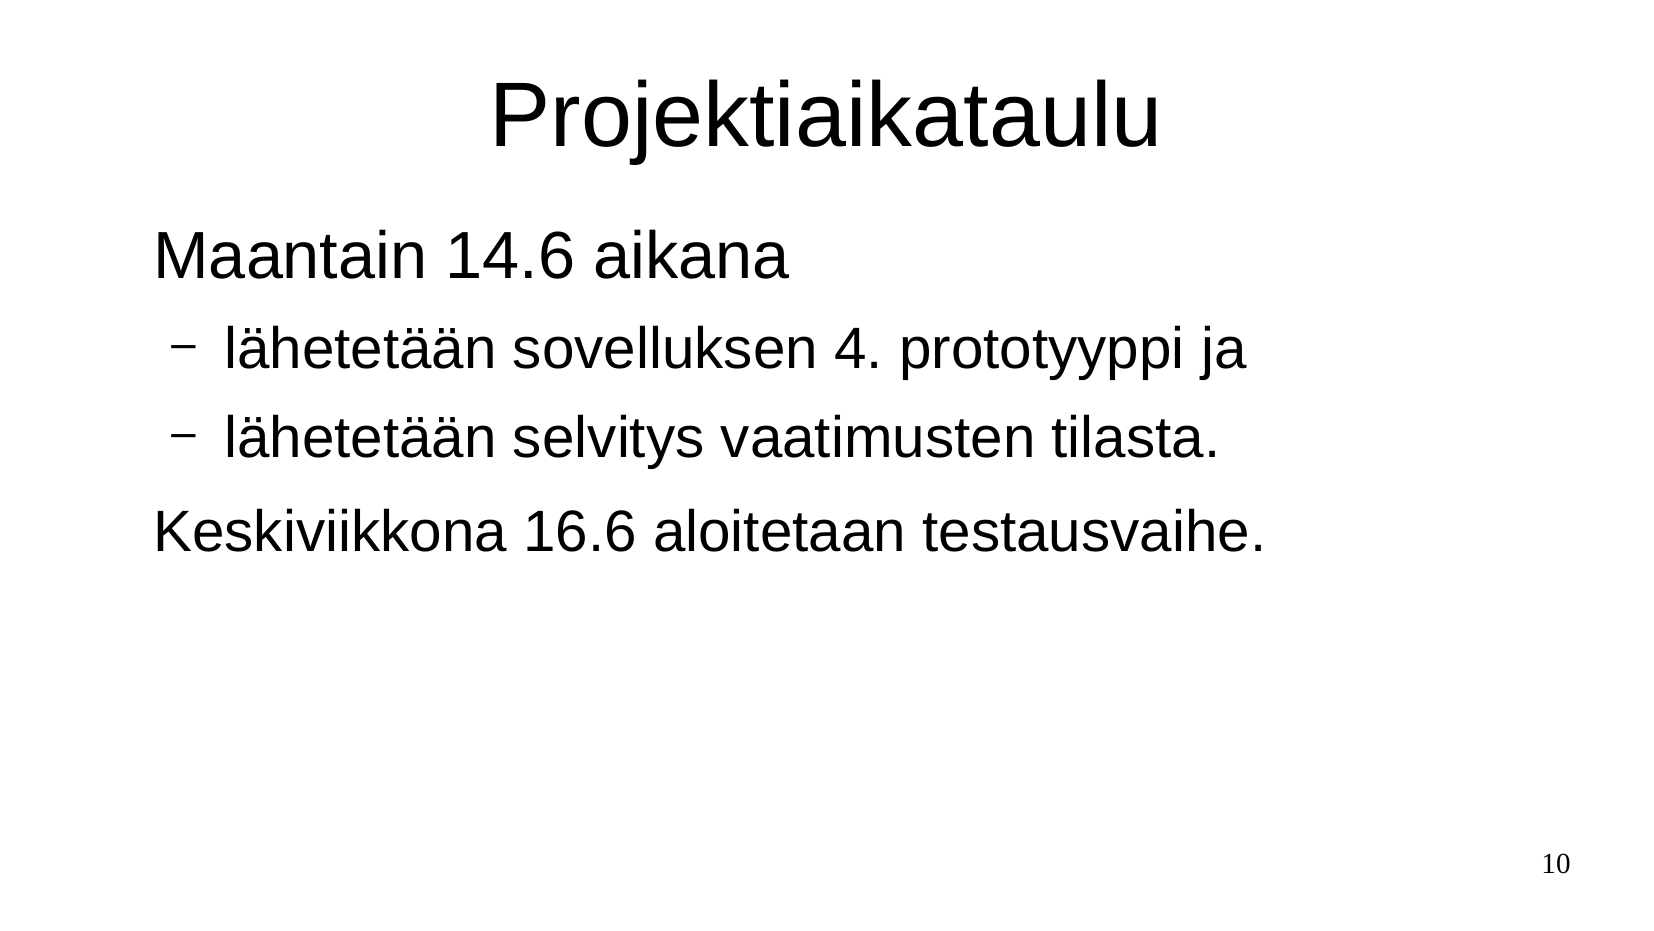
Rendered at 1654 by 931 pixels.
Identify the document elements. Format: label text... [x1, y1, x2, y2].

list Maantain 14.6 aikana lähetetään sovelluksen 4. prototyyppi ja lähetetään selvitys vaatimusten tilasta. Keskiviikkona 16.6 aloitetaan testausvaihe. [82, 217, 1571, 758]
title Projektiaikataulu [82, 37, 1571, 193]
